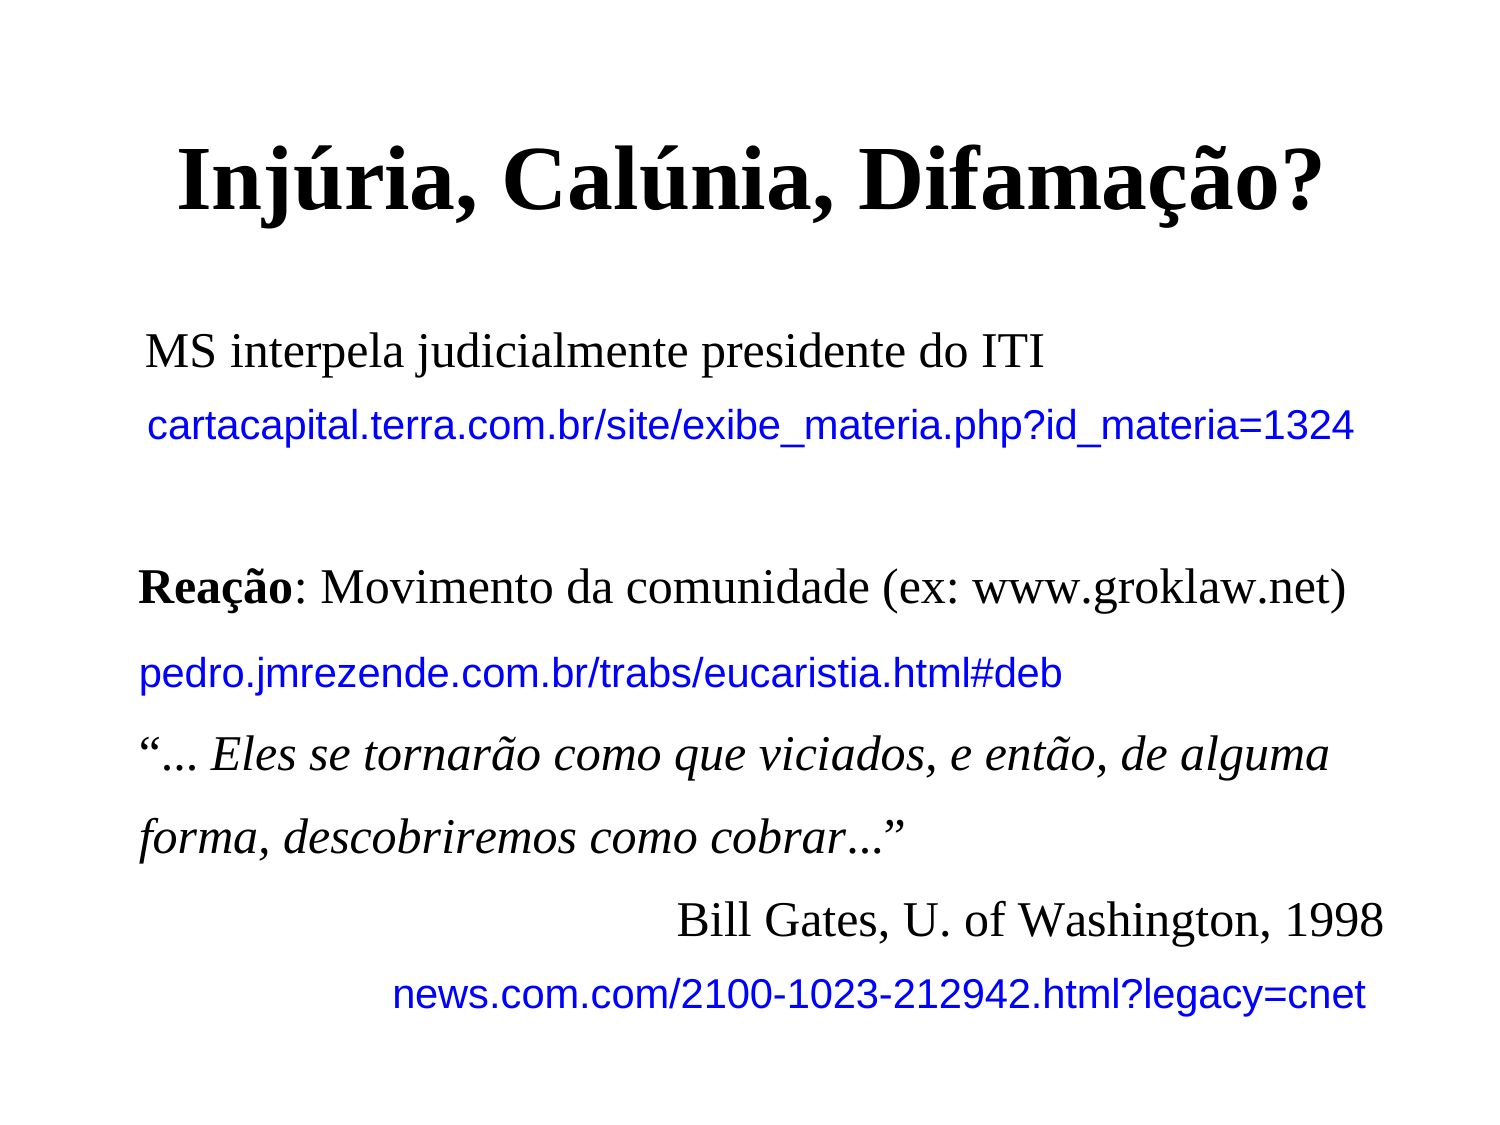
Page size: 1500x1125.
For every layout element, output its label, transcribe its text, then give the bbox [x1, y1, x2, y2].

text_box MS interpela judicialmente presidente do ITI cartacapital.terra.com.br/site/exibe_materia.php?id_materia=1324 Reação: Movimento da comunidade (ex: www.groklaw.net) pedro.jmrezende.com.br/trabs/eucaristia.html#deb “... Eles se tornarão como que viciados, e então, de alguma forma, descobriremos como cobrar...” Bill Gates, U. of Washington, 1998 news.com.com/2100-1023-212942.html?legacy=cnet [123, 283, 1400, 1047]
title Injúria, Calúnia, Difamação? [87, 52, 1416, 307]
